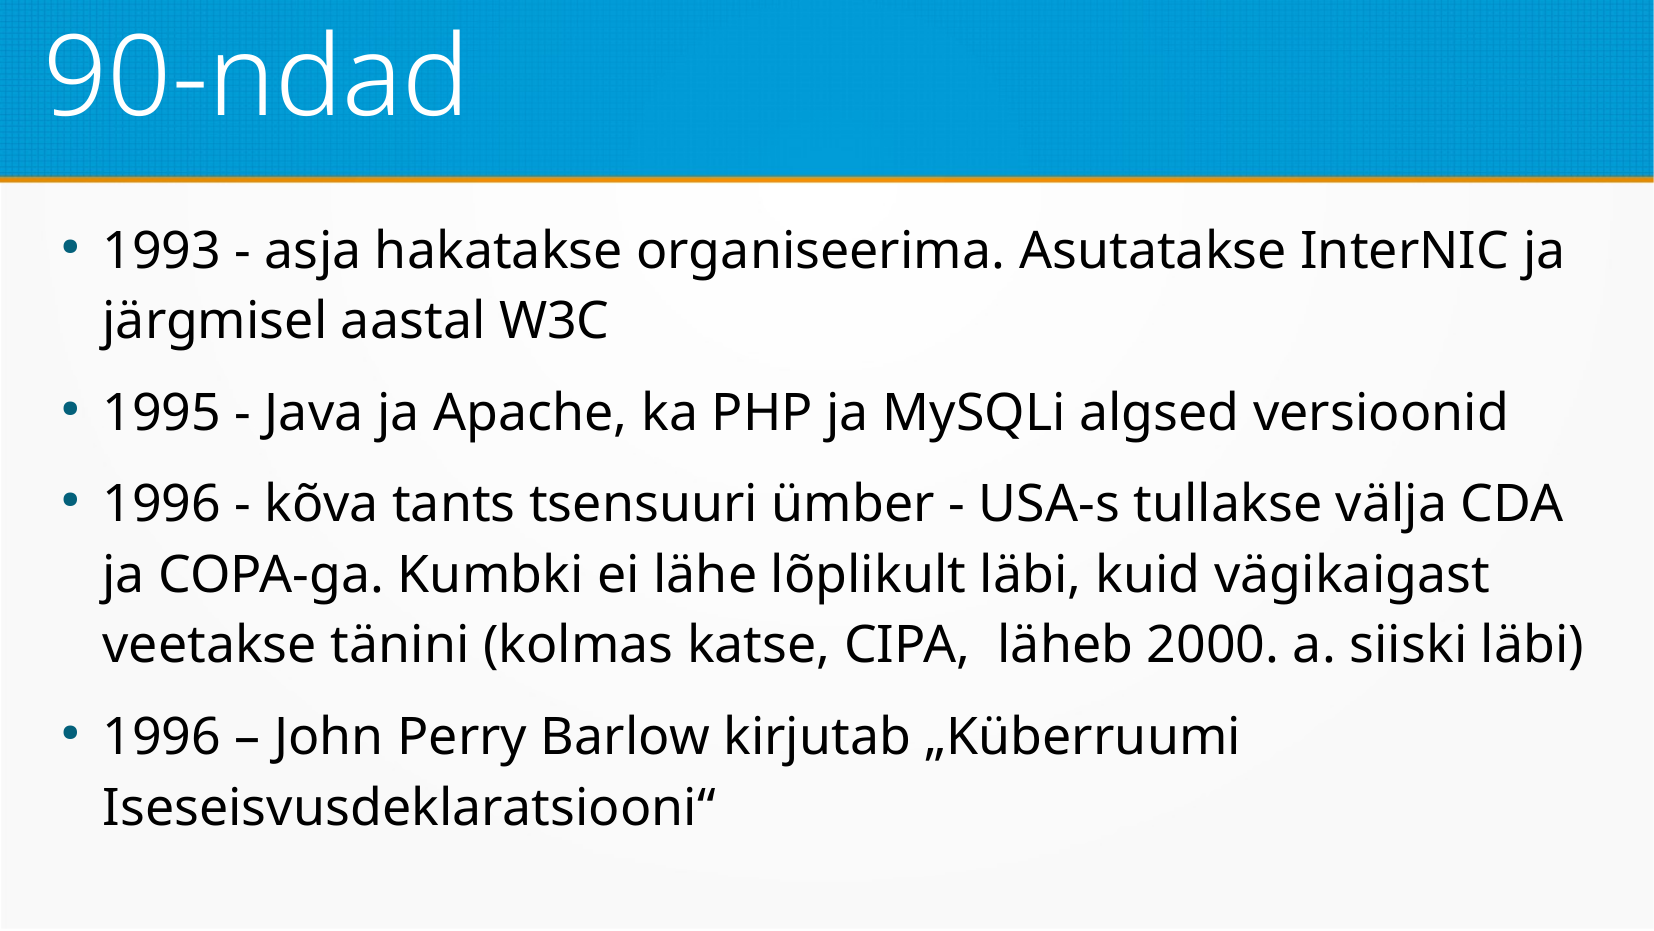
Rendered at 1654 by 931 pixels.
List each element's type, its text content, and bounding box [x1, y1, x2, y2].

picture [0, 175, 1654, 931]
title 90-ndad [43, 0, 1619, 149]
list 1993 - asja hakatakse organiseerima. Asutatakse InterNIC ja järgmisel aastal W3C 1995 - Java ja Apache, ka PHP ja MySQLi algsed versioonid 1996 - kõva tants tsensuuri ümber - USA-s tullakse välja CDA ja COPA-ga. Kumbki ei lähe lõplikult läbi, kuid vägikaigast veetakse tänini (kolmas katse, CIPA, läheb 2000. a. siiski läbi) 1996 – John Perry Barlow kirjutab „Küberruumi Iseseisvusdeklaratsiooni“ [47, 212, 1607, 902]
